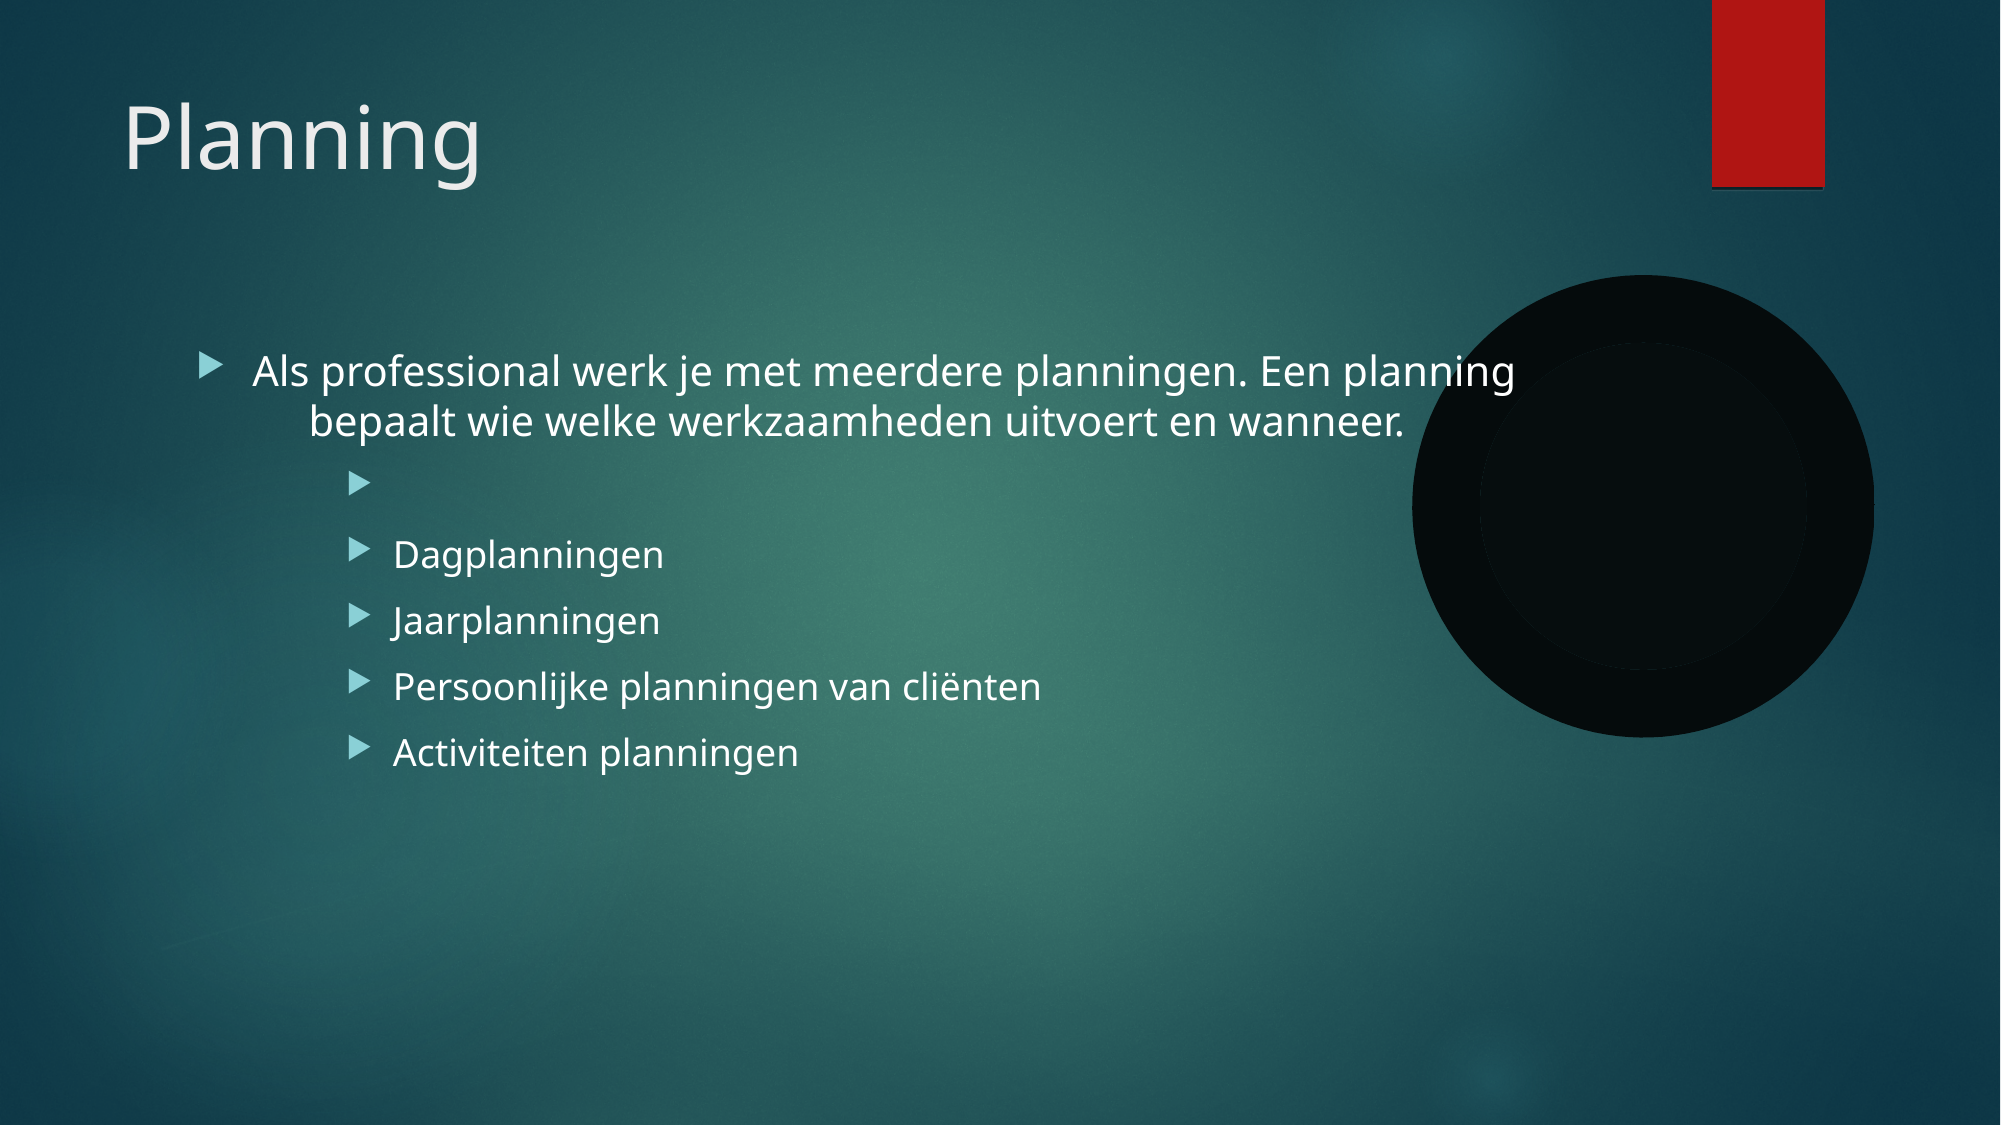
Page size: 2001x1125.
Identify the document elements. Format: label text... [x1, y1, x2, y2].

list Als professional werk je met meerdere planningen. Een planning bepaalt wie welke werkzaamheden uitvoert en wanneer. Dagplanningen Jaarplanningen Persoonlijke planningen van cliënten Activiteiten planningen [181, 336, 1649, 1026]
title Planning [106, 74, 1649, 305]
